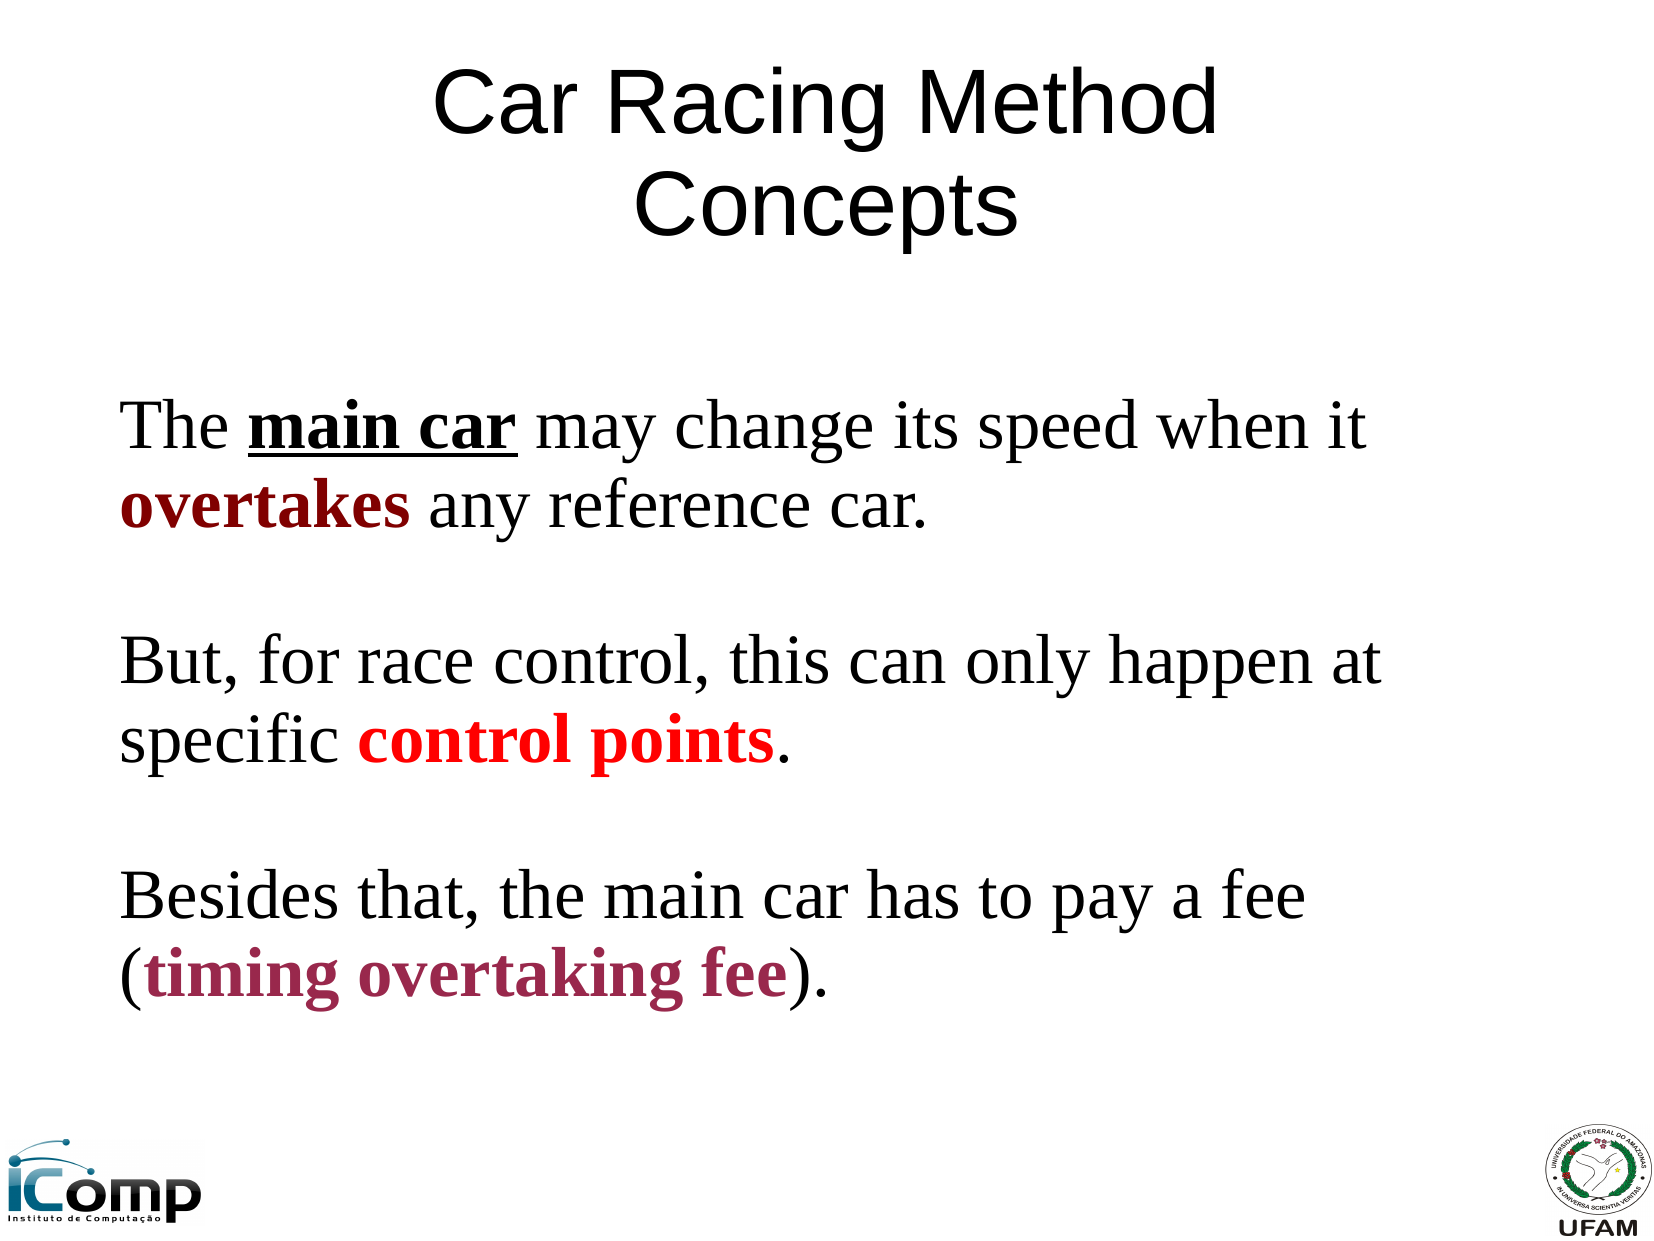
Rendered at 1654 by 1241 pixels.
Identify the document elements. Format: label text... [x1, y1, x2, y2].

picture [5, 1139, 205, 1226]
title Car Racing Method Concepts [82, 49, 1571, 257]
text_box The main car may change its speed when it overtakes any reference car. But, for race control, this can only happen at specific control points. Besides that, the main car has to pay a fee (timing overtaking fee). [105, 378, 1531, 1020]
picture [1545, 1124, 1652, 1236]
